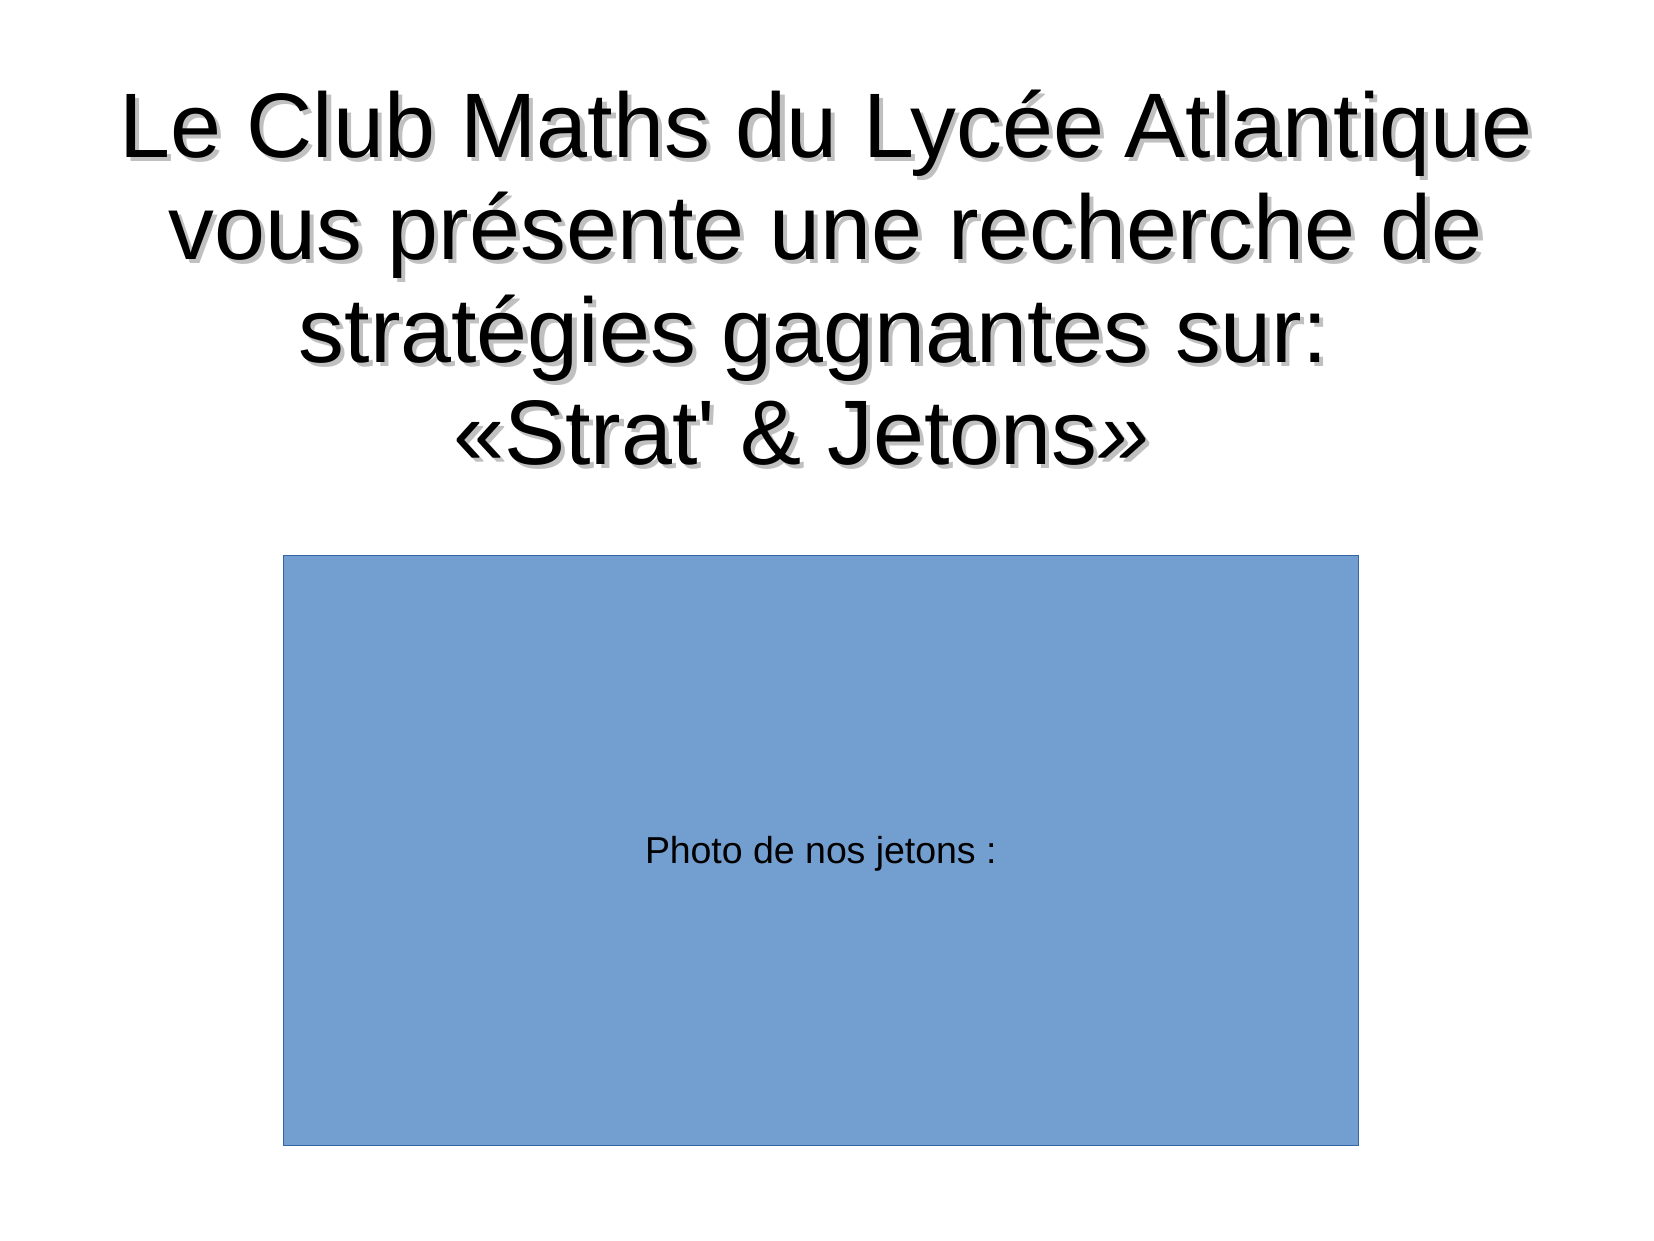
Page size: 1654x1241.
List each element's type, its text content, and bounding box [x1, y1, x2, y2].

title Le Club Maths du Lycée Atlantique vous présente une recherche de stratégies gagnantes sur: «Strat' & Jetons» [82, 74, 1571, 485]
text_box Photo de nos jetons : [283, 555, 1359, 1146]
